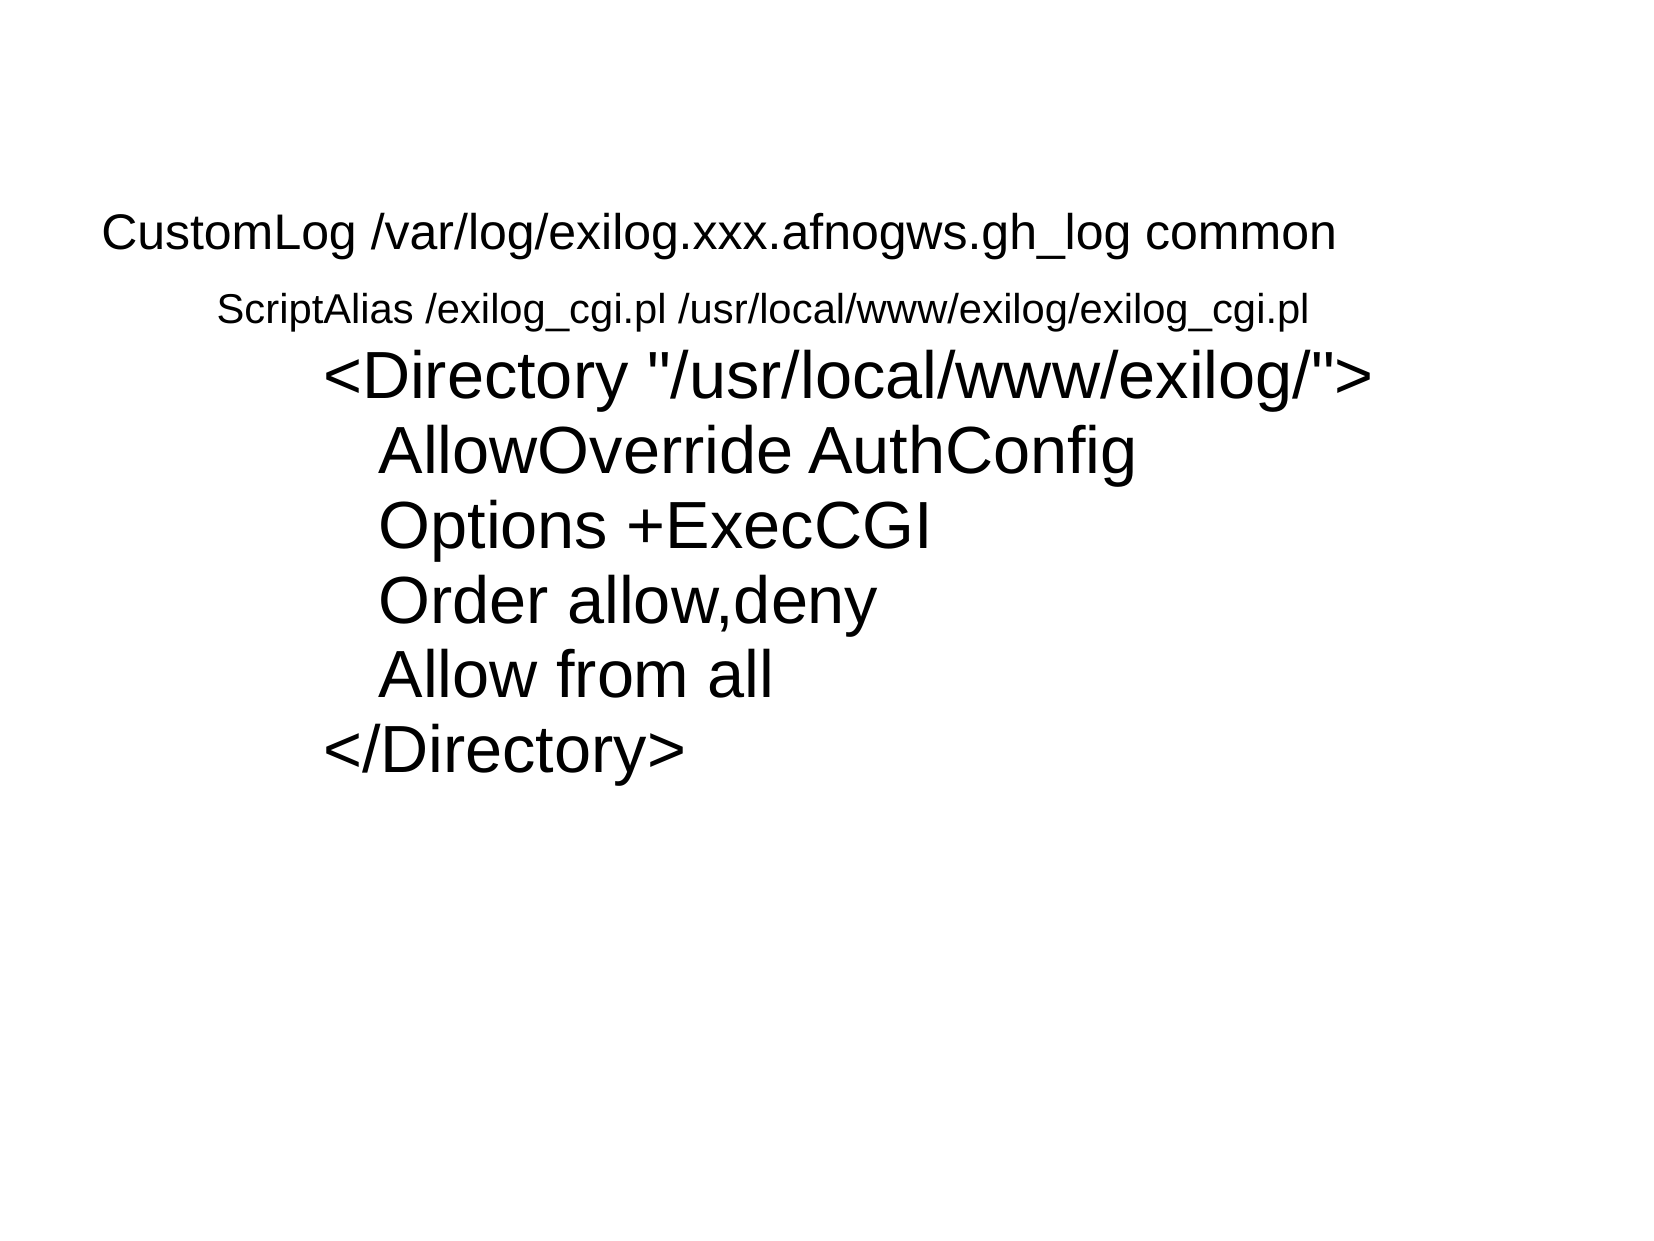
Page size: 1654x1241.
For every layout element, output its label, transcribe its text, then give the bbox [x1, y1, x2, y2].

subtitle CustomLog /var/log/exilog.xxx.afnogws.gh_log common ScriptAlias /exilog_cgi.pl /usr/local/www/exilog/exilog_cgi.pl <Directory "/usr/local/www/exilog/"> AllowOverride AuthConfig Options +ExecCGI Order allow,deny Allow from all </Directory> [82, 37, 1654, 1163]
